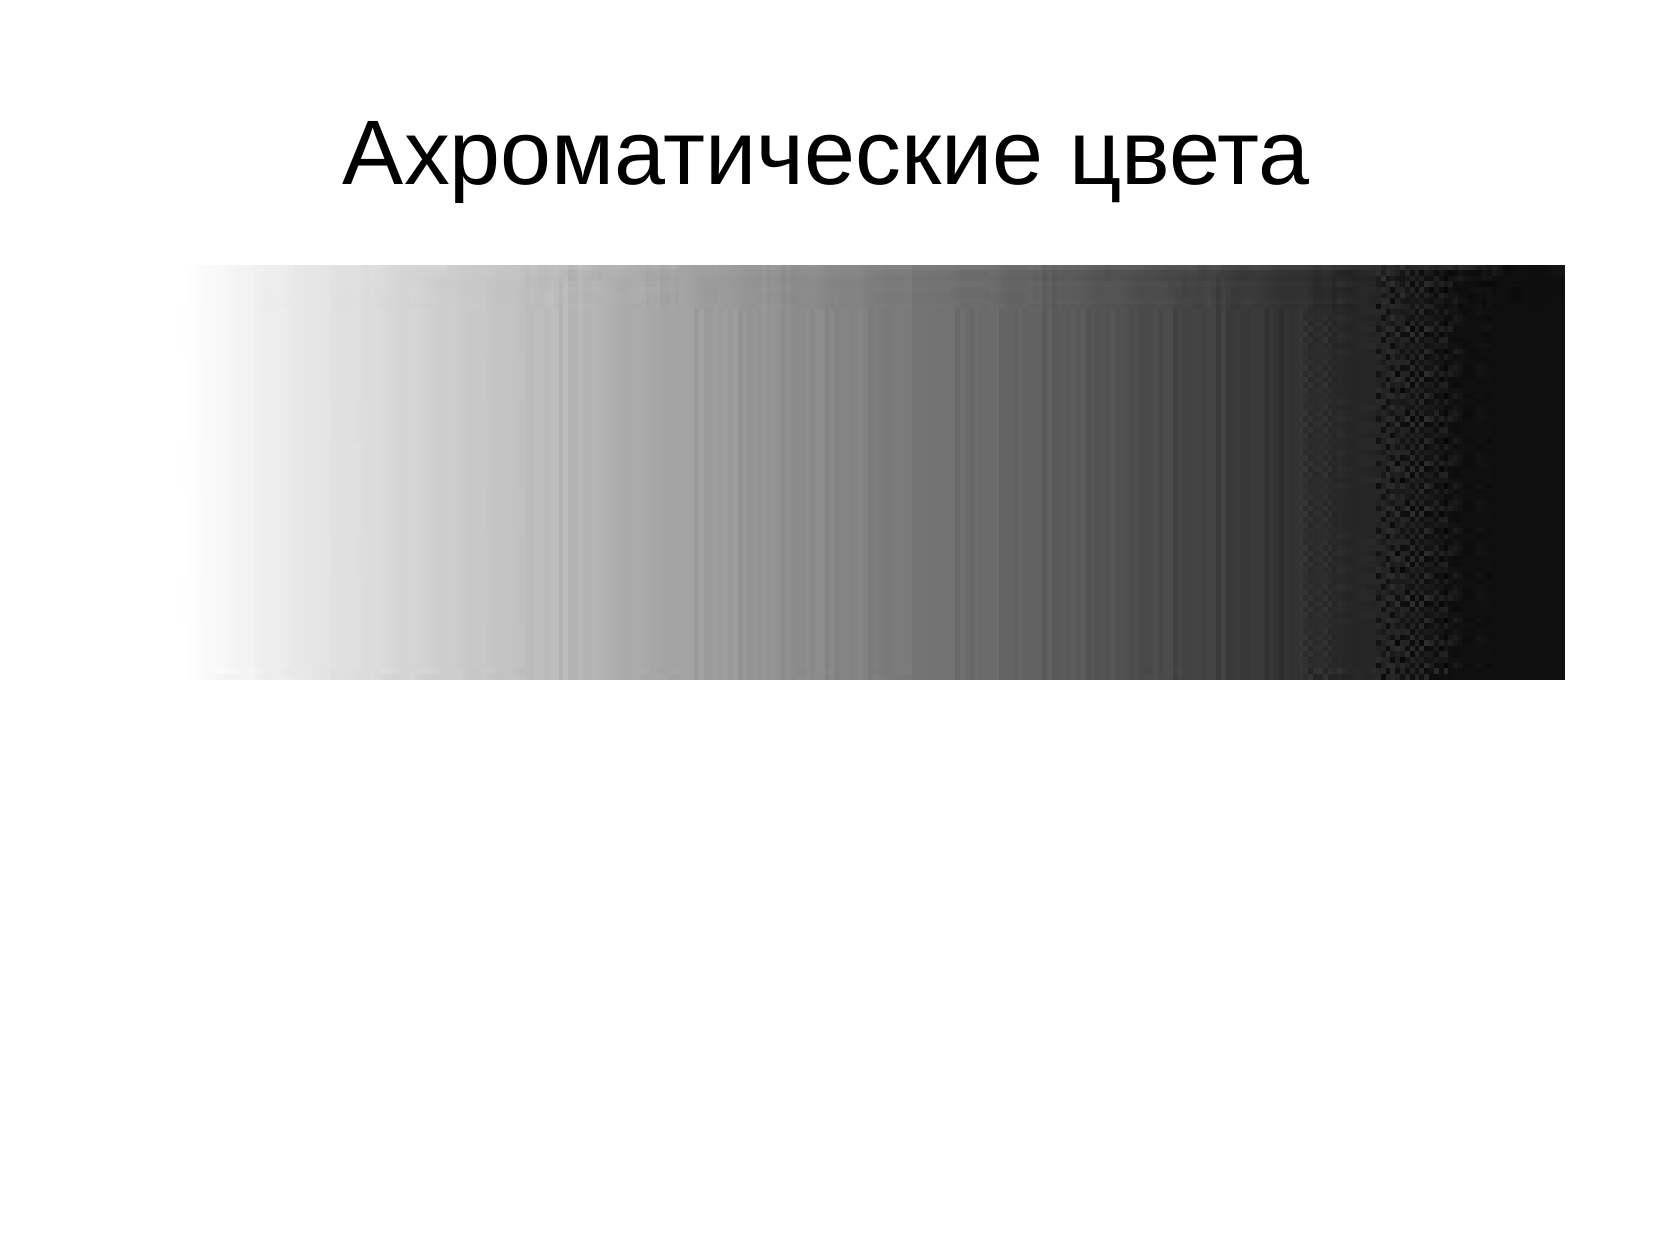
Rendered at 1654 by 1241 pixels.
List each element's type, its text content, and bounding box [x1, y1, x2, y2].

picture [177, 265, 1565, 680]
title Ахроматические цвета [82, 56, 1571, 250]
